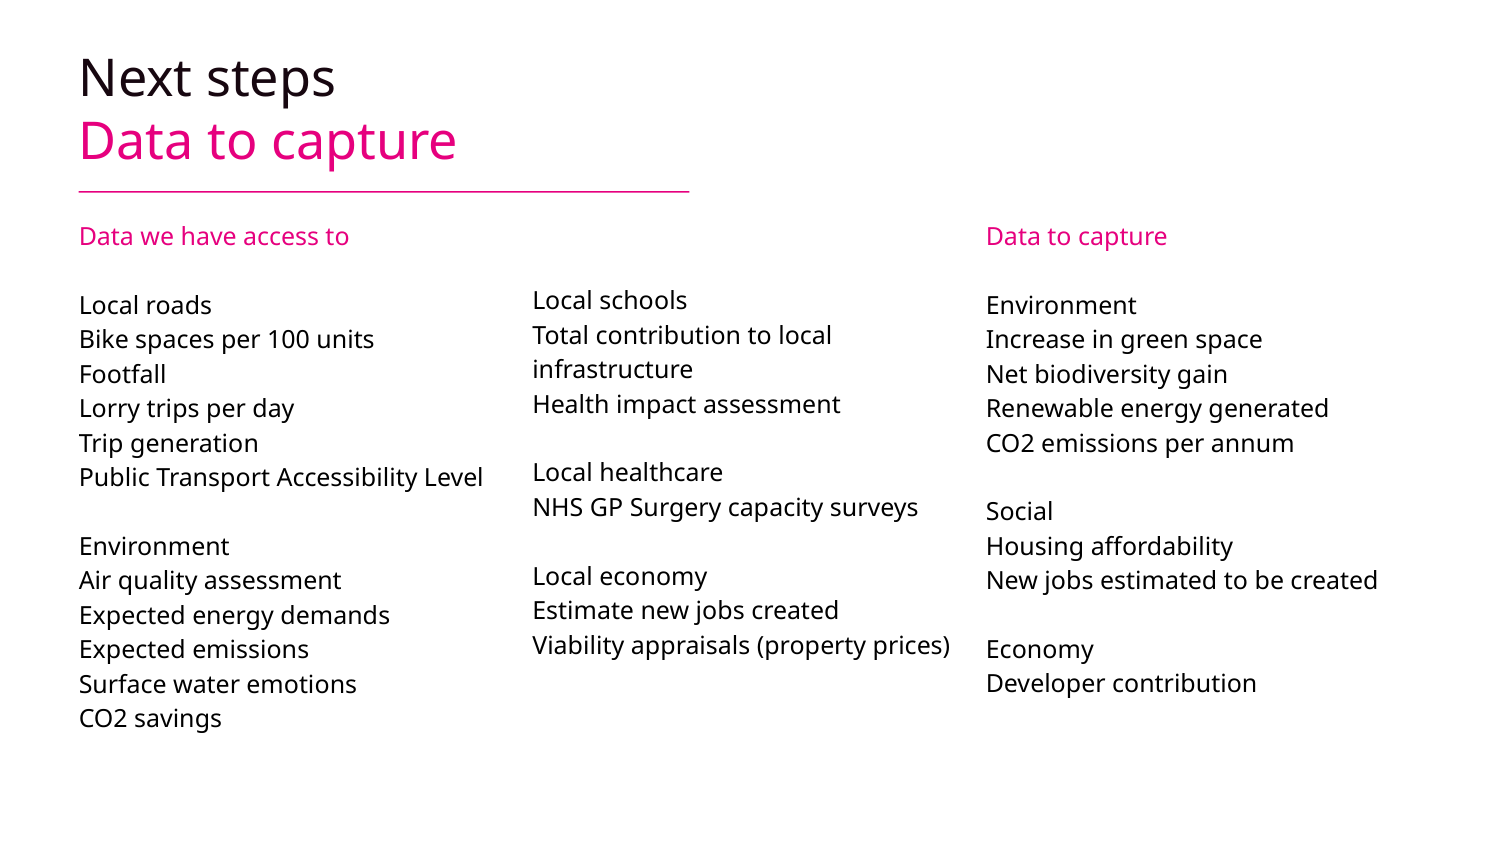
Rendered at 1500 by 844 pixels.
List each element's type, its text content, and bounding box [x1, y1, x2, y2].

text_box Data we have access to Local roads Bike spaces per 100 units Footfall Lorry trips per day Trip generation Public Transport Accessibility Level Environment Air quality assessment Expected energy demands Expected emissions Surface water emotions CO2 savings [78, 216, 500, 733]
text_box Data to capture Environment Increase in green space Net biodiversity gain Renewable energy generated CO2 emissions per annum Social Housing affordability New jobs estimated to be created Economy Developer contribution [985, 215, 1407, 767]
text_box Next steps Data to capture [78, 44, 1016, 216]
text_box Local schools Total contribution to local infrastructure Health impact assessment Local healthcare NHS GP Surgery capacity surveys Local economy Estimate new jobs created Viability appraisals (property prices) [532, 216, 954, 694]
